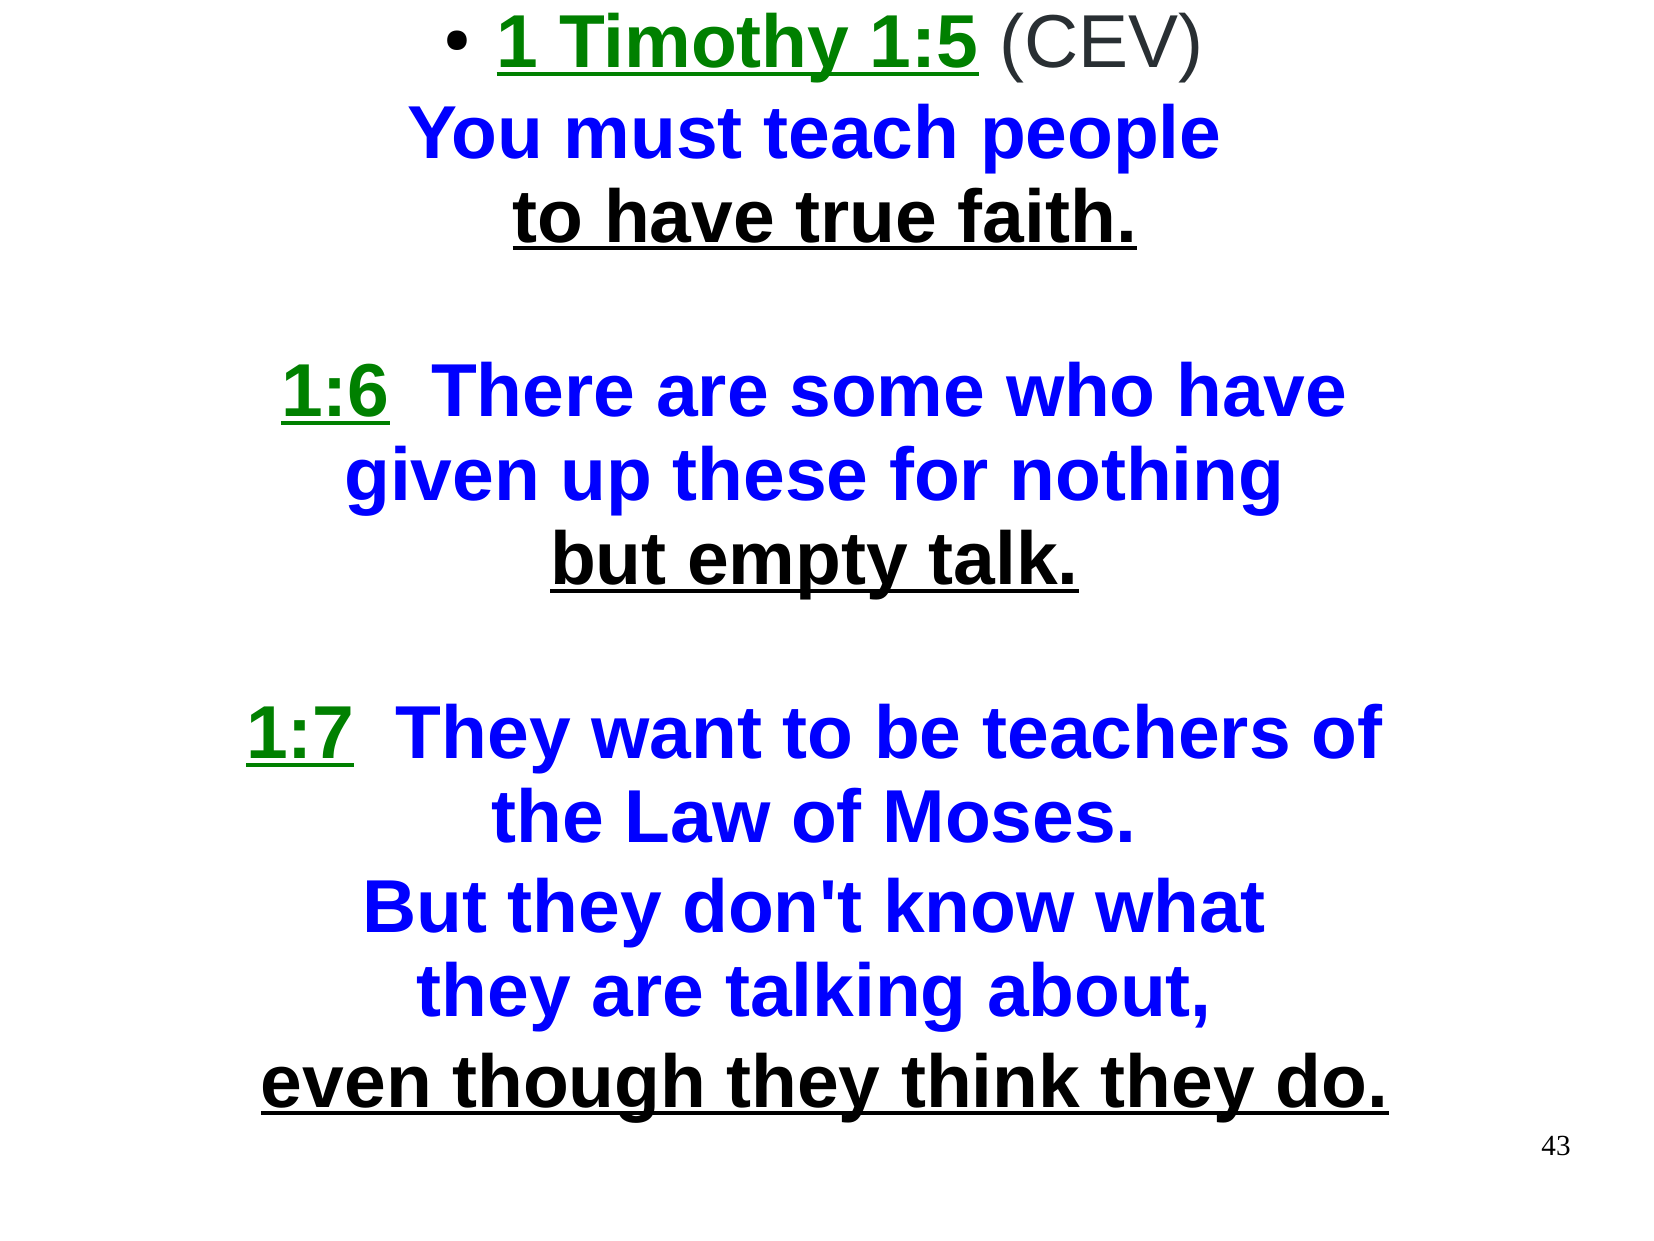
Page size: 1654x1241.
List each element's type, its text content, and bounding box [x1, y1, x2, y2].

list 1 Timothy 1:5 (CEV) You must teach people to have true faith. 1:6 There are some who have given up these for nothing but empty talk. 1:7 They want to be teachers of the Law of Moses. But they don't know what they are talking about, even though they think they do. [0, 0, 1651, 1238]
